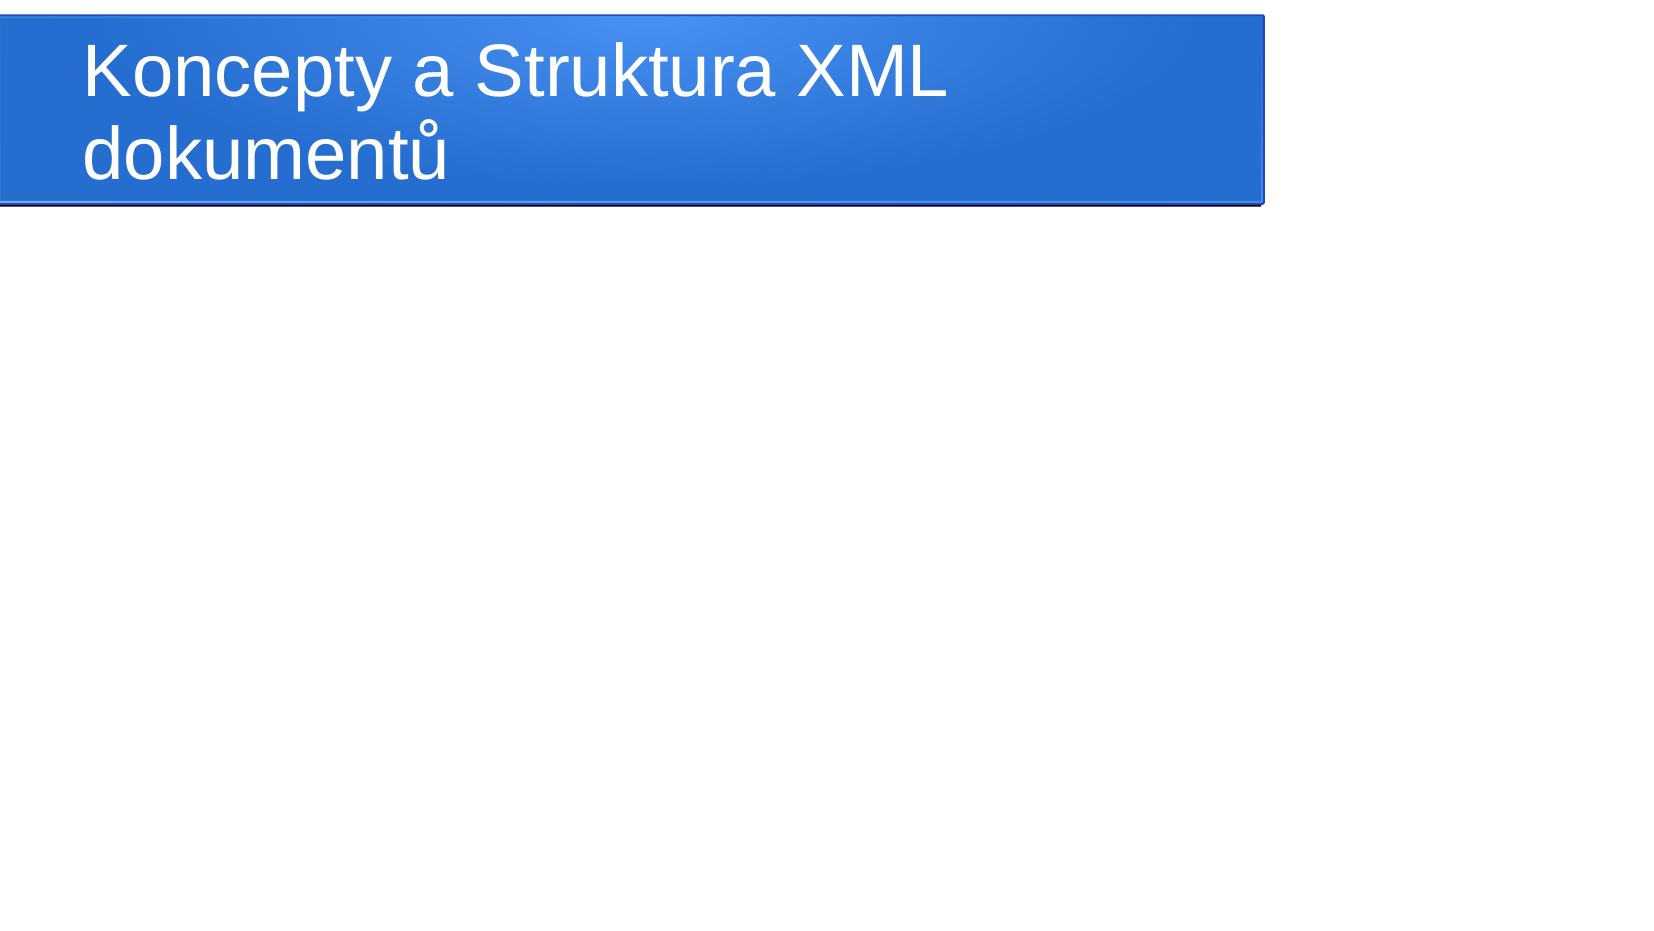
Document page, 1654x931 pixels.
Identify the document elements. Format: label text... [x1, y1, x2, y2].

title Koncepty a Struktura XML dokumentů [82, 29, 1235, 196]
